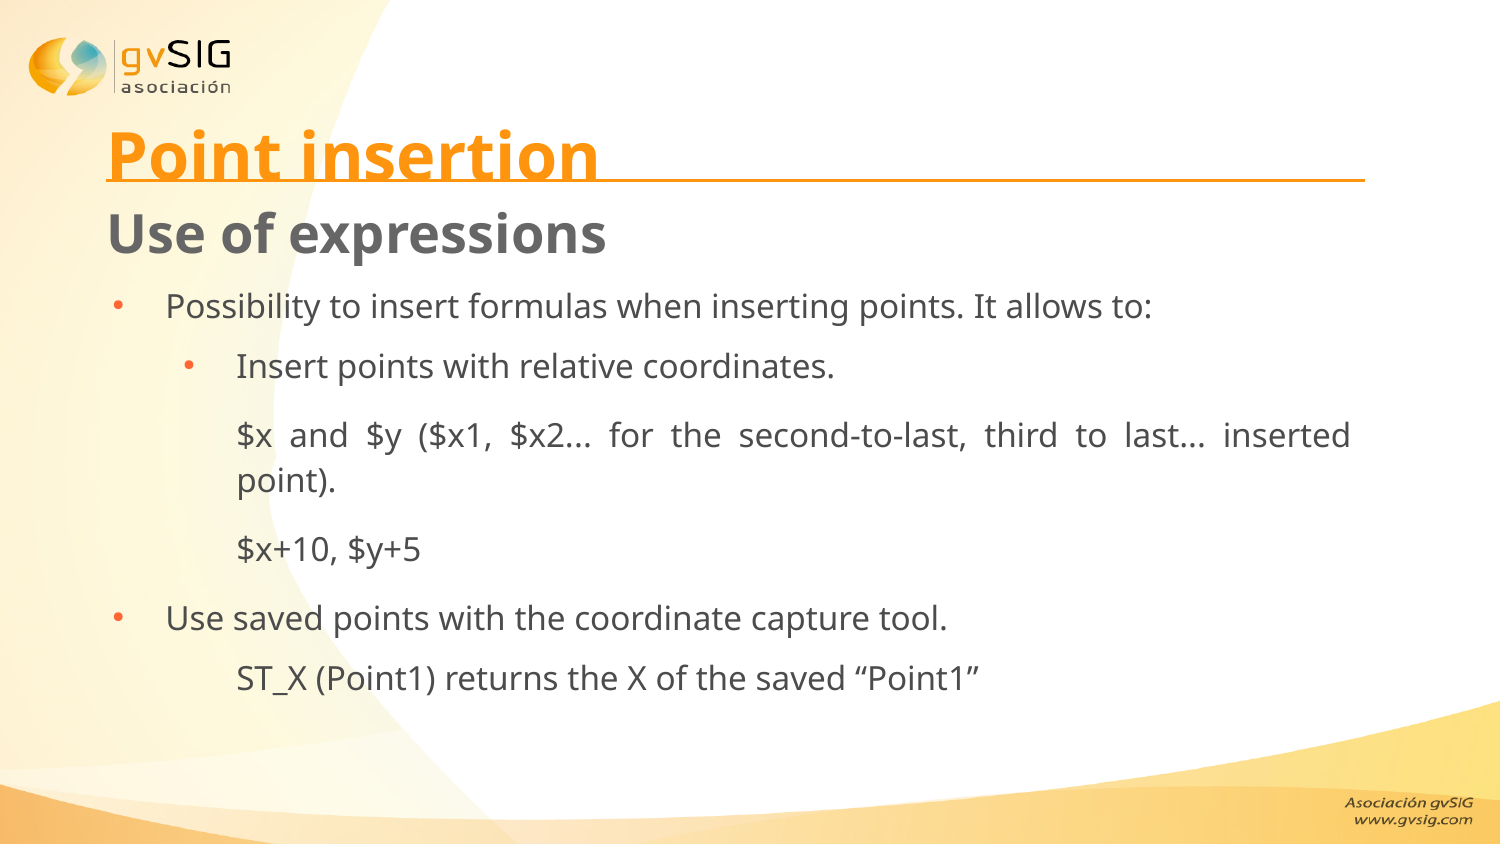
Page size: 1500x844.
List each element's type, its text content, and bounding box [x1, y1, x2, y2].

title Point insertion [106, 115, 1457, 193]
list Possibility to insert formulas when inserting points. It allows to: Insert points with relative coordinates. $x and $y ($x1, $x2... for the second-to-last, third to last... inserted point). $x+10, $y+5 Use saved points with the coordinate capture tool. ST_X (Point1) returns the X of the saved “Point1” [94, 283, 1354, 844]
text_box Use of expressions [106, 200, 1382, 265]
picture [0, 0, 1500, 844]
